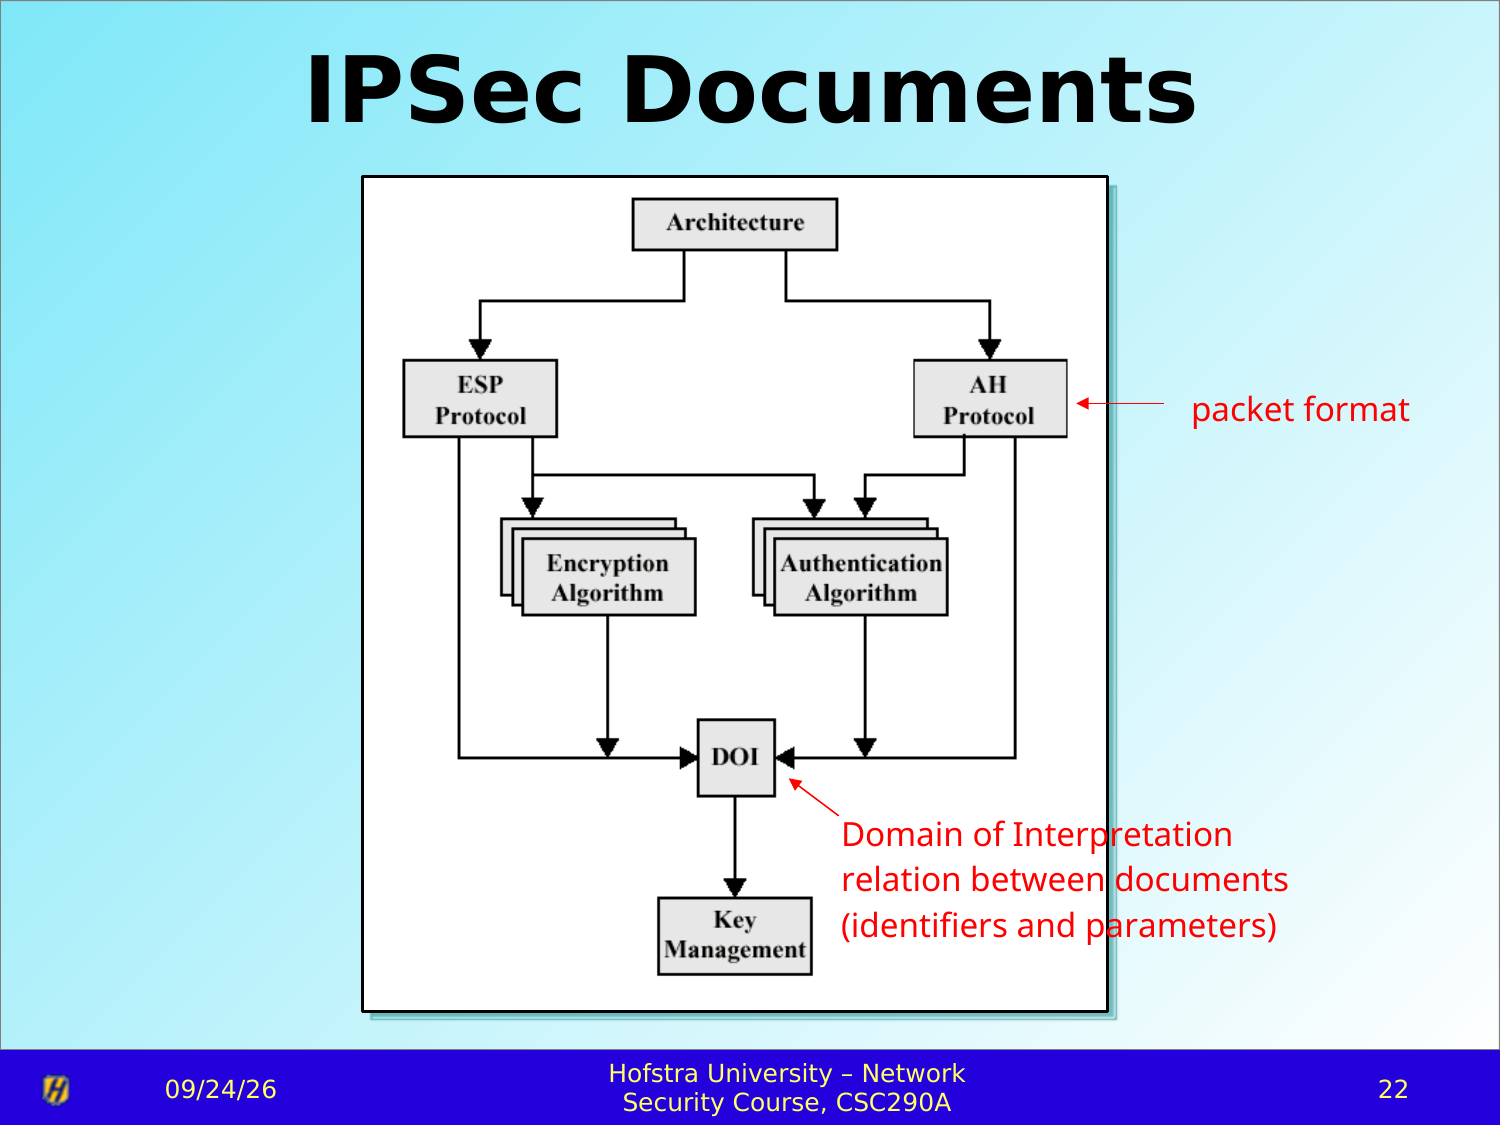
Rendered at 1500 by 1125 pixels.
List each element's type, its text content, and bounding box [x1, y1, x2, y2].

picture [363, 178, 1106, 1010]
picture [37, 1072, 76, 1110]
text_box Domain of Interpretation relation between documents (identifiers and parameters) [826, 803, 1305, 955]
text_box packet format [1176, 378, 1426, 440]
title IPSec Documents [112, 26, 1391, 153]
